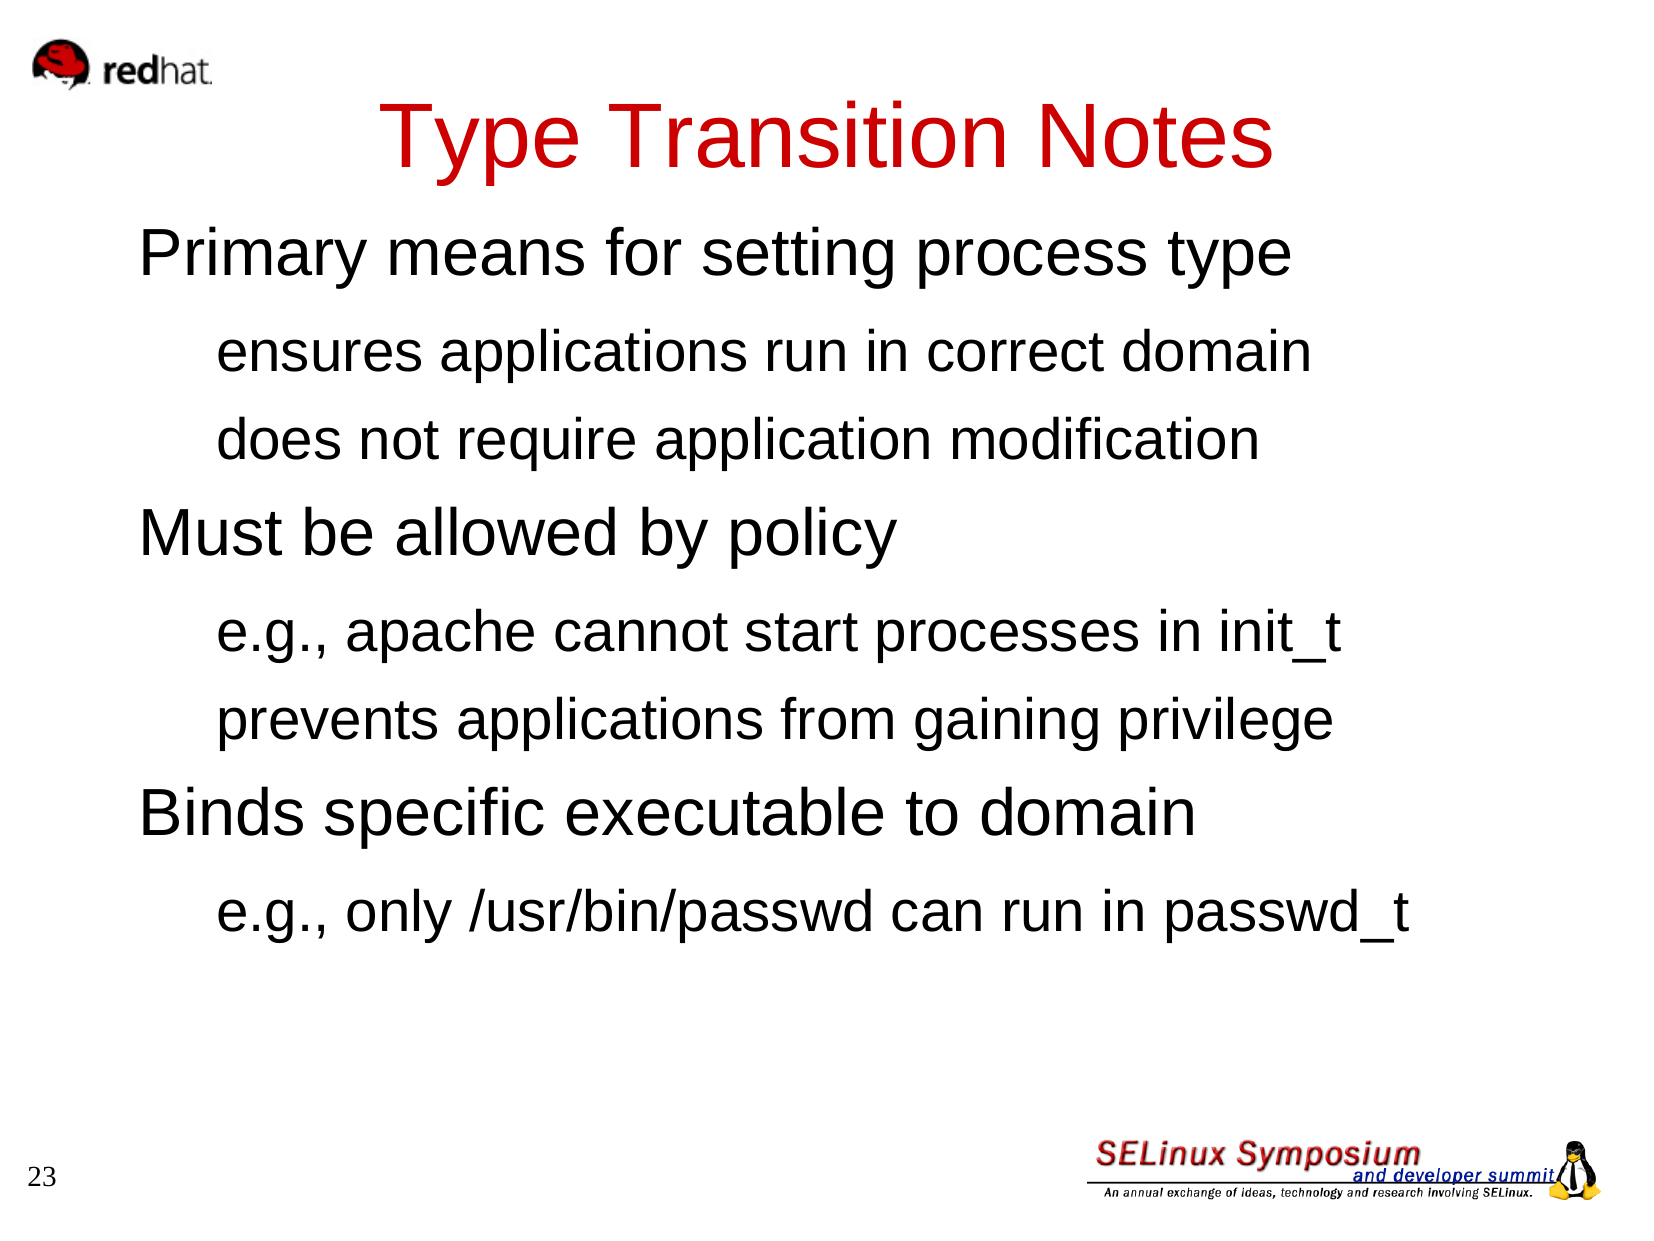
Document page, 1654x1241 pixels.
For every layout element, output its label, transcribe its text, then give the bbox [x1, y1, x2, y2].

picture [31, 37, 212, 98]
title Type Transition Notes [121, 55, 1534, 214]
list Primary means for setting process type ensures applications run in correct domain does not require application modification Must be allowed by policy e.g., apache cannot start processes in init_t prevents applications from gaining privilege Binds specific executable to domain e.g., only /usr/bin/passwd can run in passwd_t [121, 214, 1534, 1126]
picture [1087, 1135, 1613, 1200]
